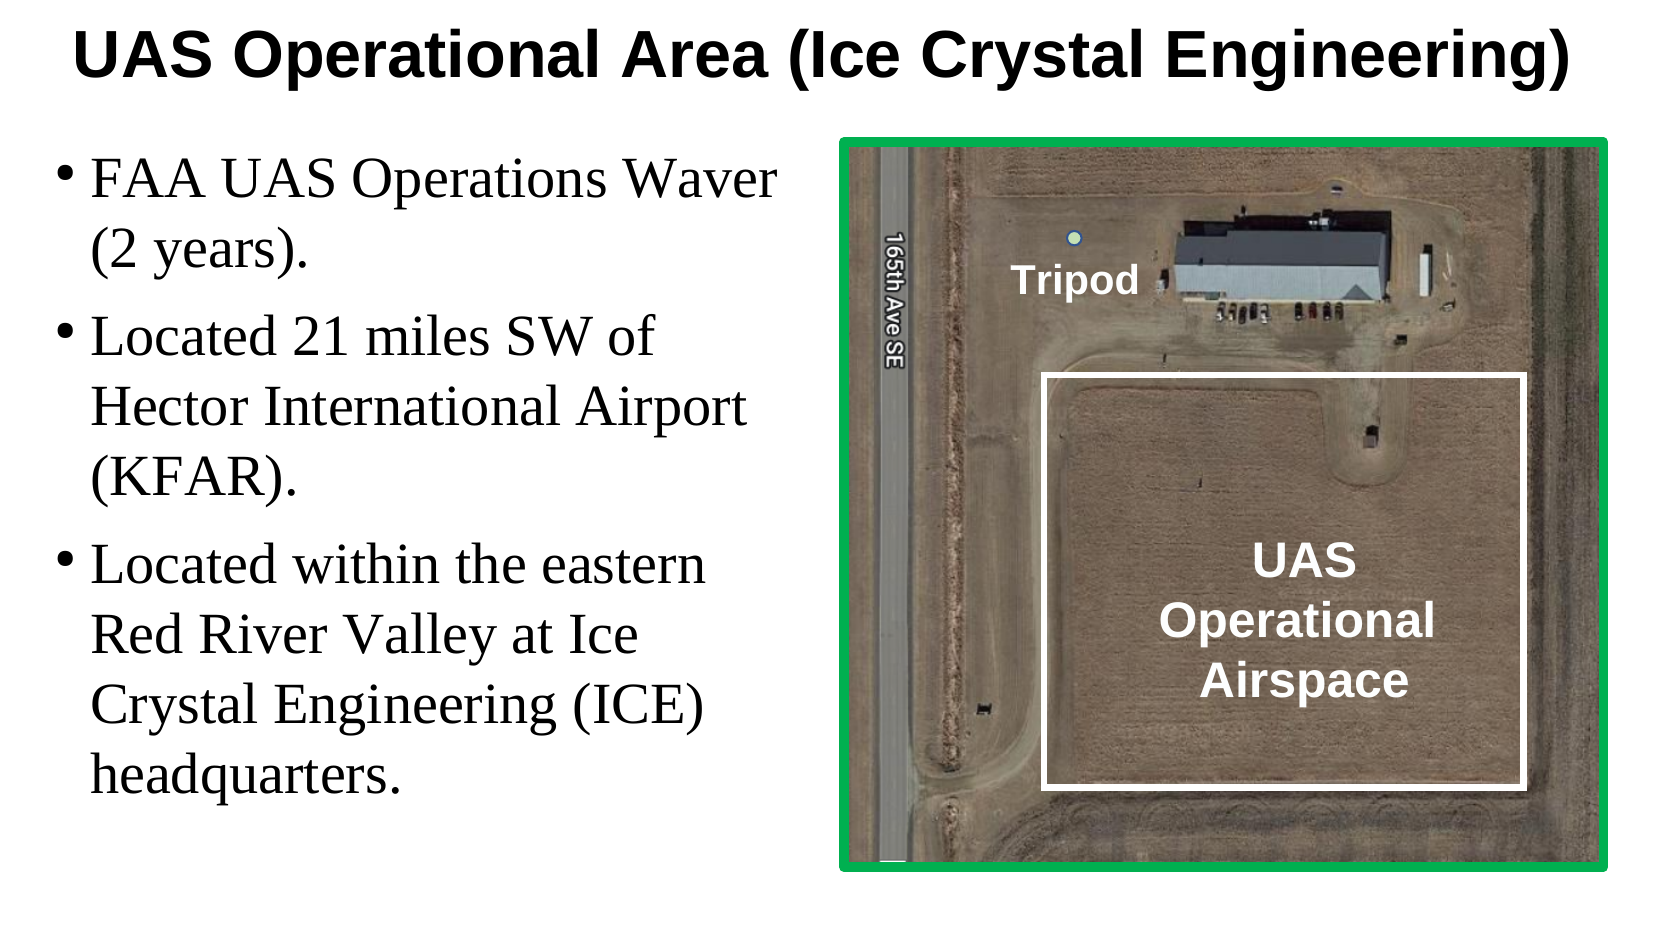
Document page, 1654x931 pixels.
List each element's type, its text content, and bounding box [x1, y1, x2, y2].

text_box Tripod [986, 245, 1164, 311]
text_box [1066, 230, 1082, 245]
title UAS Operational Area (Ice Crystal Engineering) [0, 0, 1651, 101]
text_box UAS Operational Airspace [1117, 520, 1493, 715]
text_box FAA UAS Operations Waver (2 years). Located 21 miles SW of Hector International Airport (KFAR). Located within the eastern Red River Valley at Ice Crystal Engineering (ICE) headquarters. [21, 132, 812, 813]
picture [848, 146, 1599, 863]
